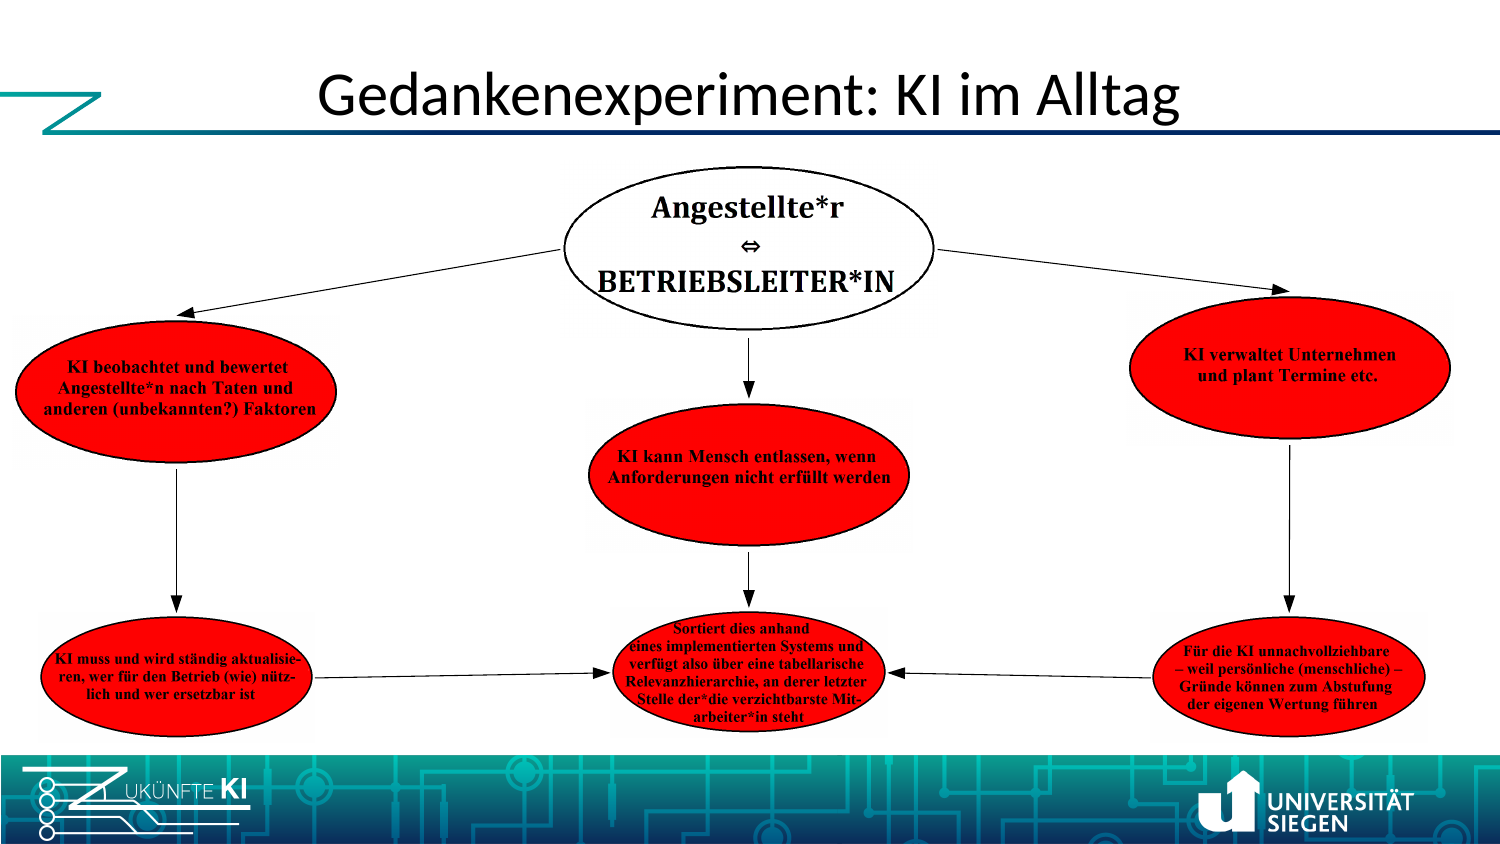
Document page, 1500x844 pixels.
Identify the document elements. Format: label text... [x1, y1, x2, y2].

picture [1126, 291, 1454, 446]
picture [585, 398, 913, 553]
picture [610, 607, 888, 738]
picture [38, 612, 315, 743]
picture [1150, 612, 1428, 743]
picture [12, 315, 340, 470]
title Gedankenexperiment: KI im Alltag [75, 20, 1426, 161]
picture [560, 160, 938, 339]
